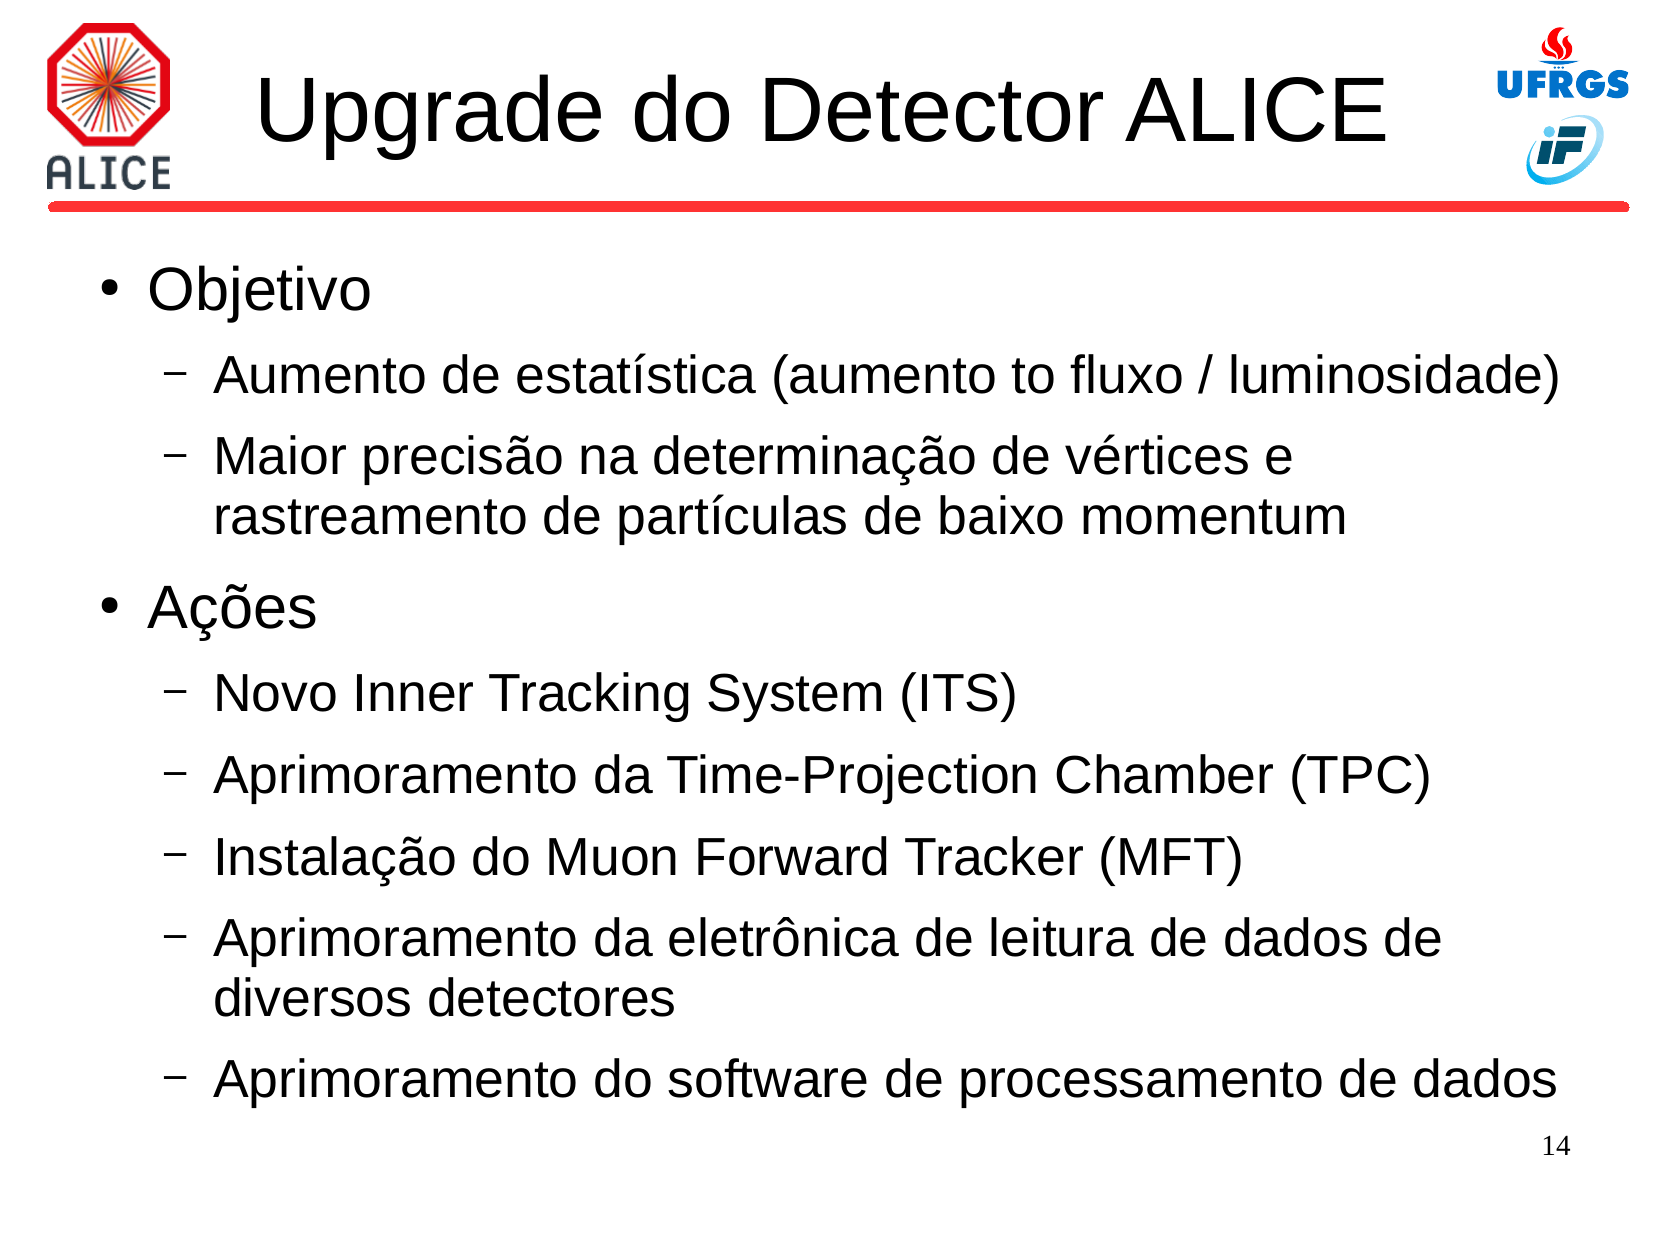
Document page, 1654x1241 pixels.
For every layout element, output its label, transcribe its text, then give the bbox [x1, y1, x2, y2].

title Upgrade do Detector ALICE [193, 5, 1453, 213]
picture [47, 23, 170, 190]
picture [1526, 153, 1531, 162]
list Objetivo Aumento de estatística (aumento to fluxo / luminosidade) Maior precisão na determinação de vértices e rastreamento de partículas de baixo momentum Ações Novo Inner Tracking System (ITS) Aprimoramento da Time-Projection Chamber (TPC) Instalação do Muon Forward Tracker (MFT) Aprimoramento da eletrônica de leitura de dados de diversos detectores Aprimoramento do software de processamento de dados [82, 254, 1571, 1123]
picture [1497, 27, 1629, 103]
picture [1542, 176, 1558, 185]
